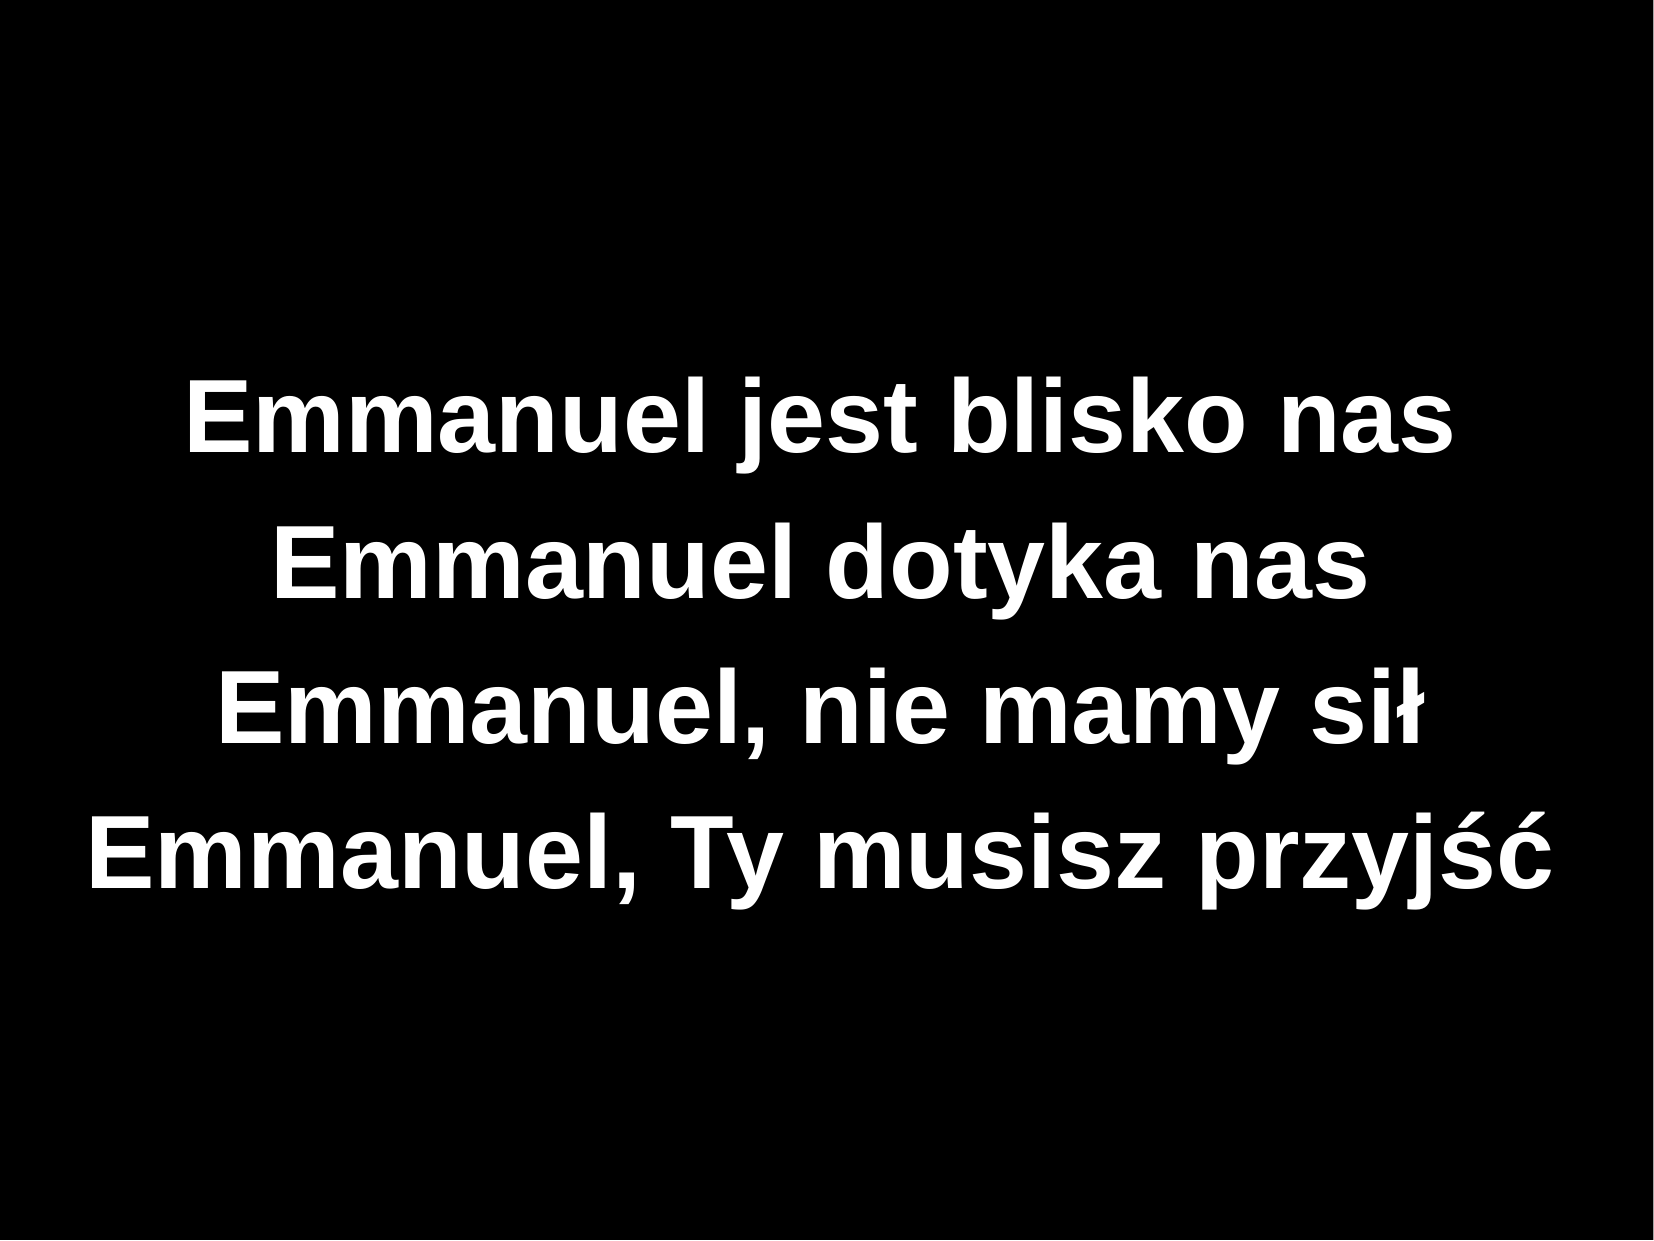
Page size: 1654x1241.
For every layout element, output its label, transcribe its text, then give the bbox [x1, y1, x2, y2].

subtitle Emmanuel jest blisko nas Emmanuel dotyka nas Emmanuel, nie mamy sił Emmanuel, Ty musisz przyjść [0, 0, 1642, 1241]
